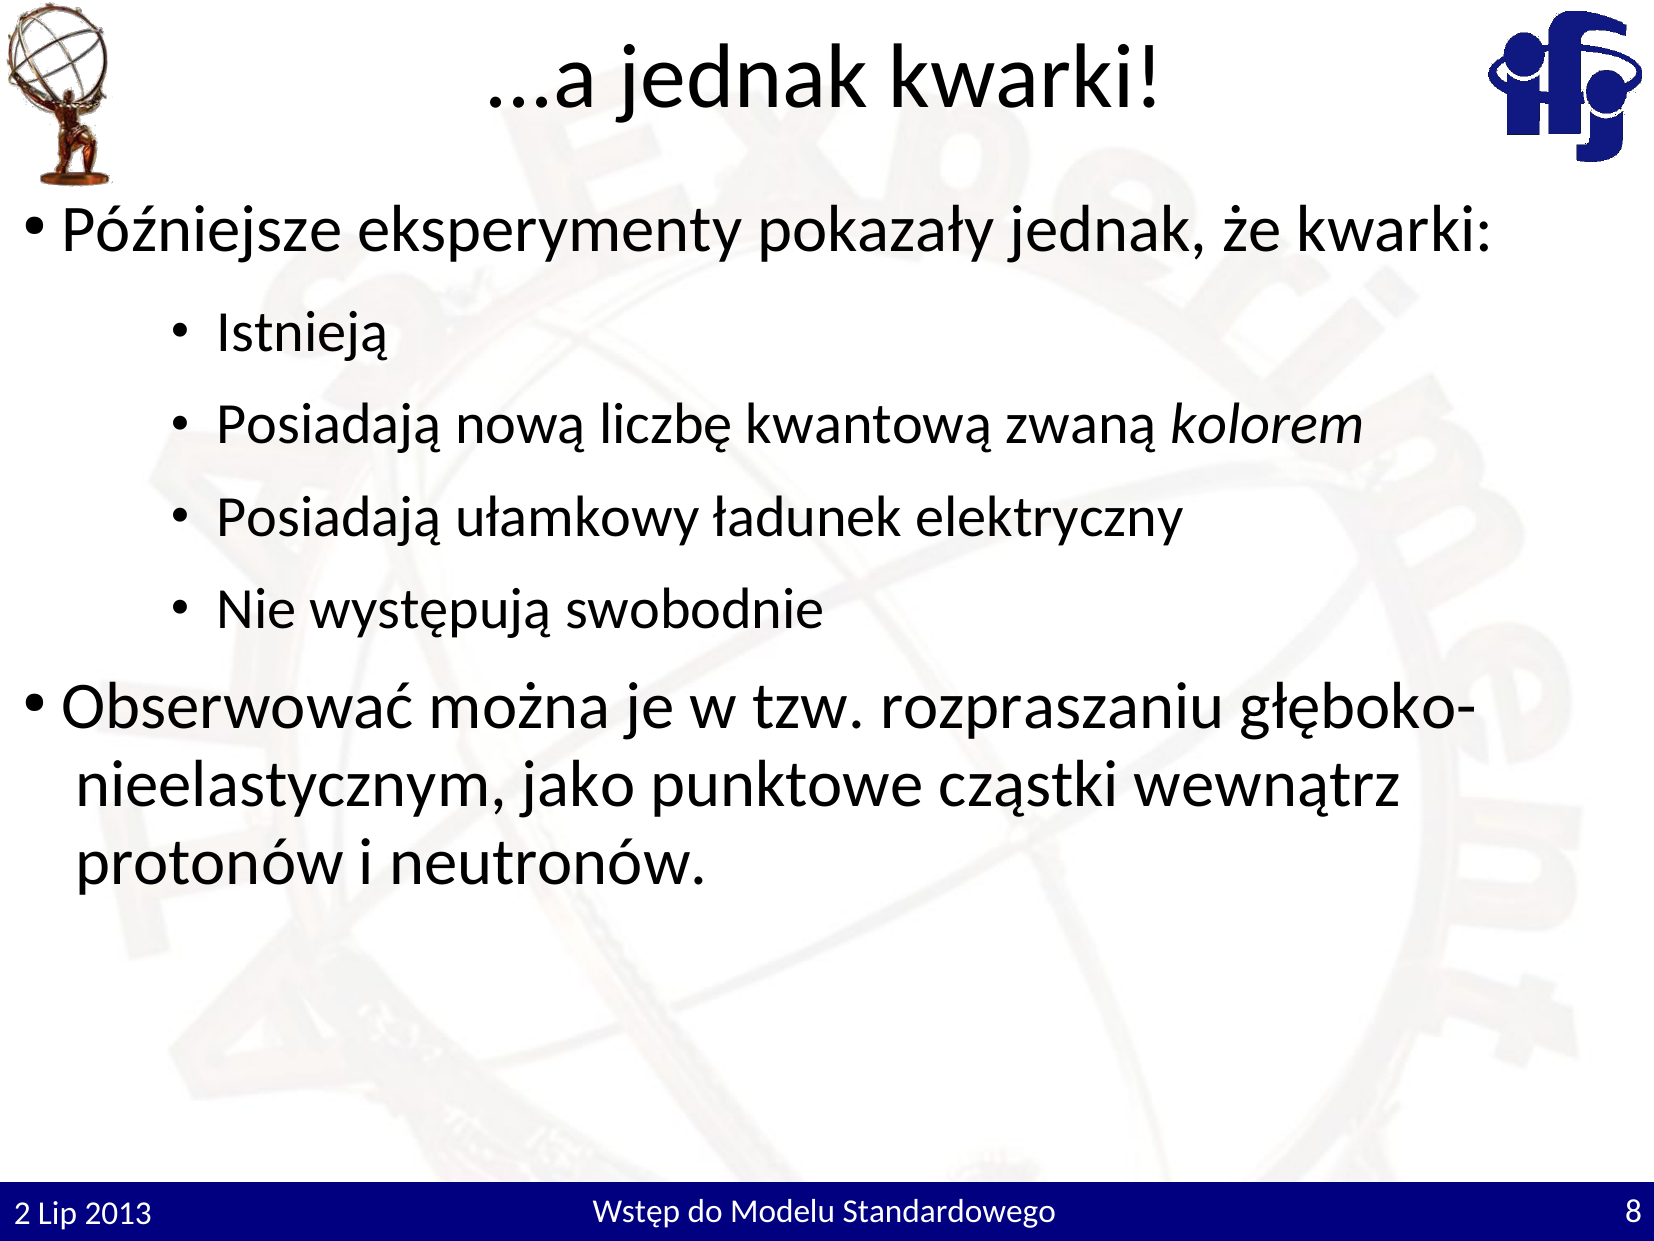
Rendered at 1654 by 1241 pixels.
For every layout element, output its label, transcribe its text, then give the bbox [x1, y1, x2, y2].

title ...a jednak kwarki! [75, 0, 1575, 150]
list Późniejsze eksperymenty pokazały jednak, że kwarki: Istnieją Posiadają nową liczbę kwantową zwaną kolorem Posiadają ułamkowy ładunek elektryczny Nie występują swobodnie Obserwować można je w tzw. rozpraszaniu głęboko-nieelastycznym, jako punktowe cząstki wewnątrz protonów i neutronów. [19, 187, 1636, 1171]
picture [0, 0, 1654, 1182]
